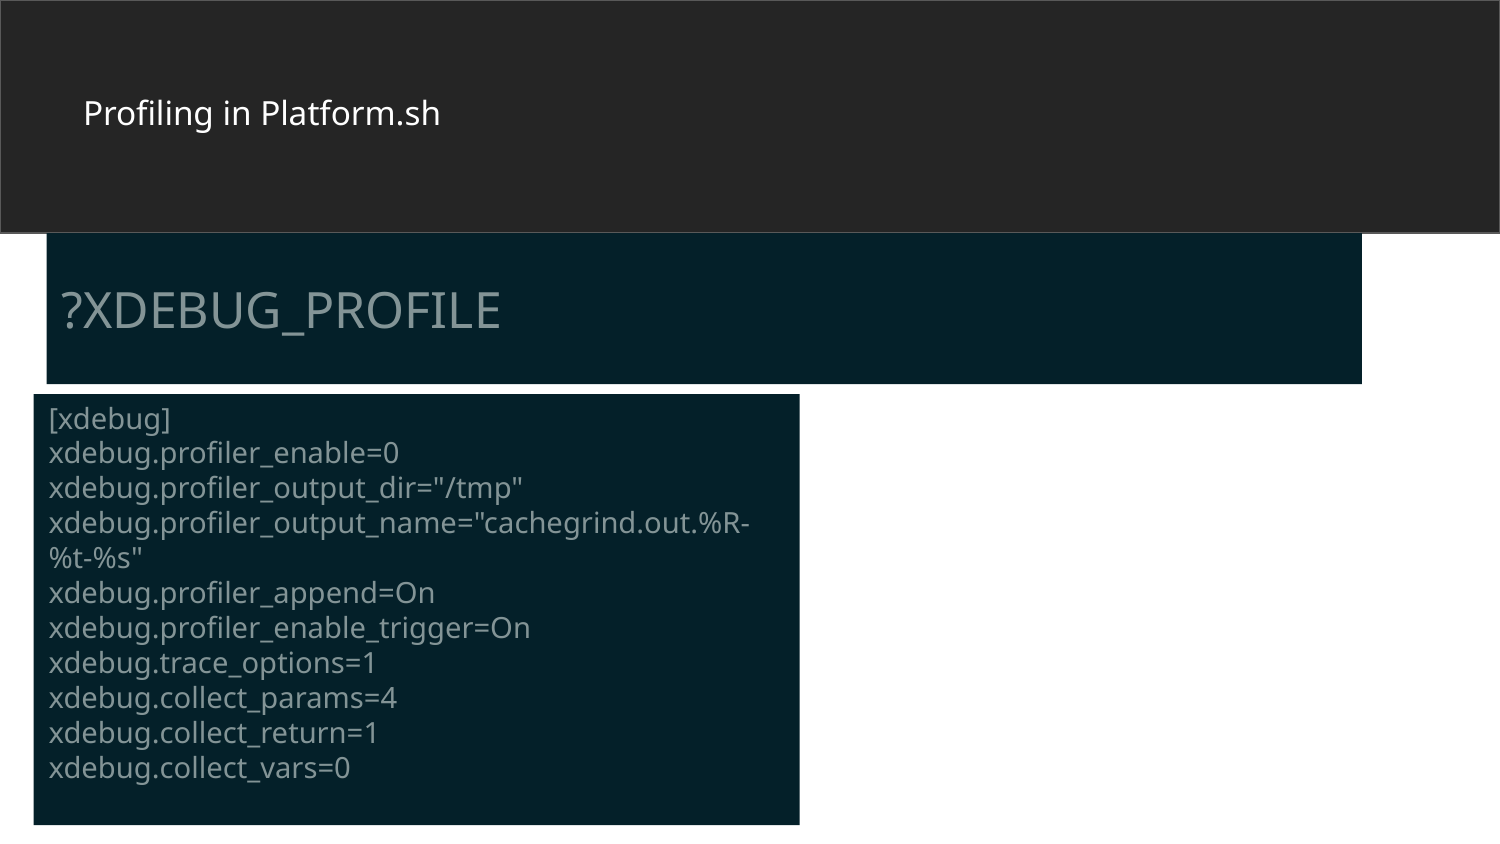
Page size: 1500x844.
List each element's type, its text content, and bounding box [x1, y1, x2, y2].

text_box [0, 0, 1500, 234]
title Profiling in Platform.sh [68, 56, 1307, 185]
text_box [xdebug] xdebug.profiler_enable=0 xdebug.profiler_output_dir="/tmp" xdebug.profiler_output_name="cachegrind.out.%R-%t-%s" xdebug.profiler_append=On xdebug.profiler_enable_trigger=On xdebug.trace_options=1 xdebug.collect_params=4 xdebug.collect_return=1 xdebug.collect_vars=0 [33, 394, 800, 826]
text_box ?XDEBUG_PROFILE [46, 233, 1362, 385]
